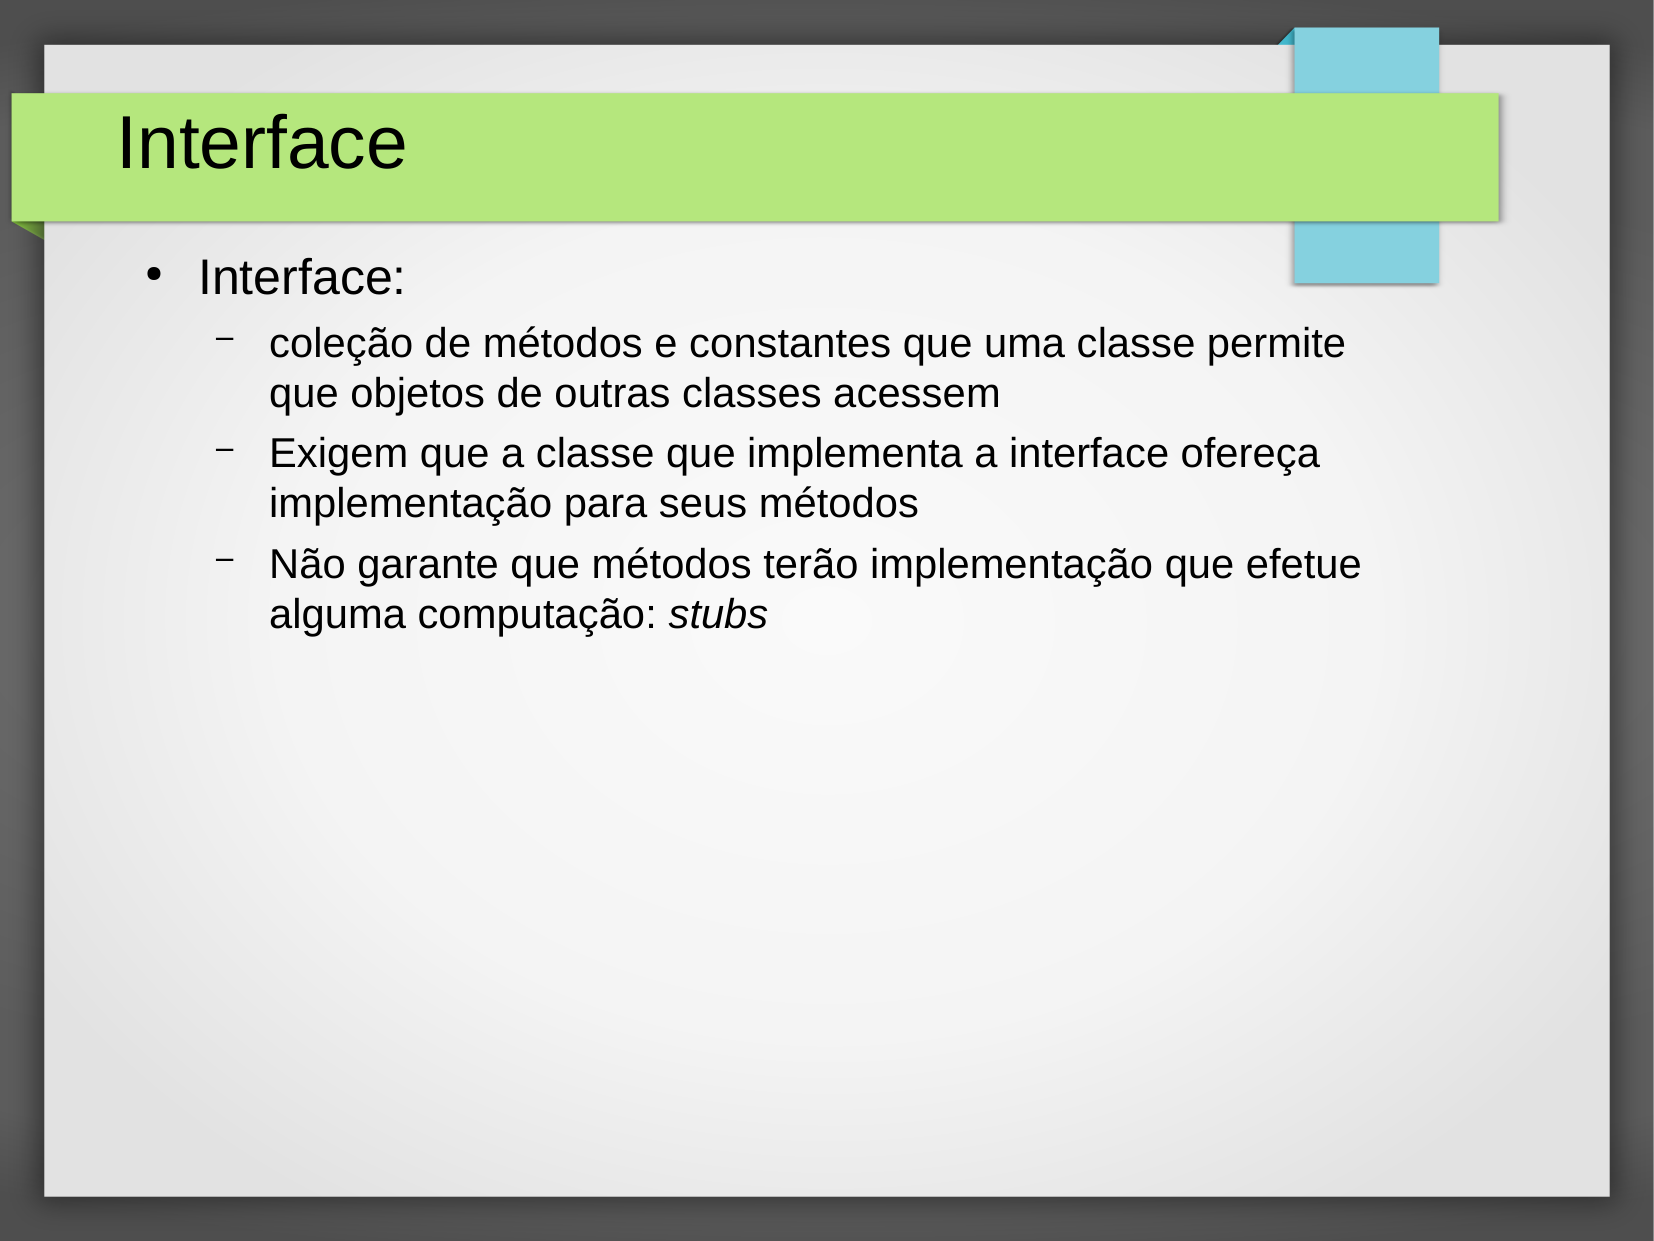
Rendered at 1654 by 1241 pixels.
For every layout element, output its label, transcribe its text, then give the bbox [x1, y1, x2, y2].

picture [0, 0, 1654, 1241]
list Interface: coleção de métodos e constantes que uma classe permite que objetos de outras classes acessem Exigem que a classe que implementa a interface ofereça implementação para seus métodos Não garante que métodos terão implementação que efetue alguma computação: stubs [112, 237, 1442, 1013]
title Interface [75, 45, 1426, 233]
